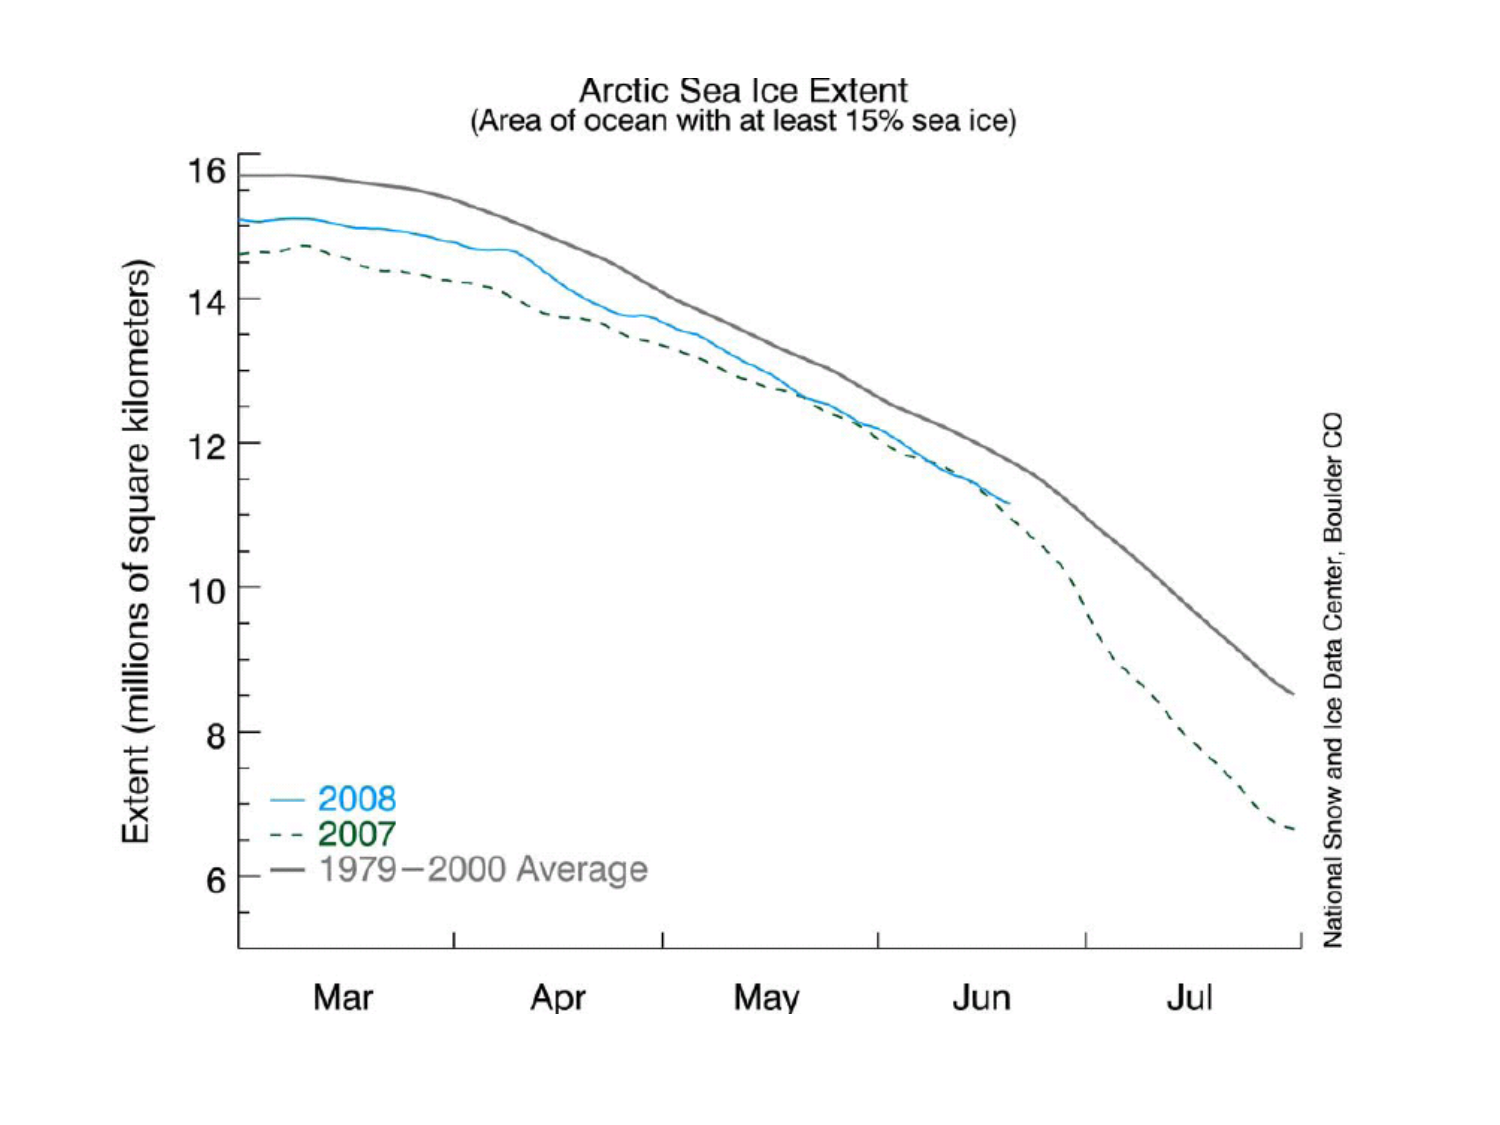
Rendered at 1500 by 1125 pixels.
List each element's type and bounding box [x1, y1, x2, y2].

picture [112, 78, 1356, 1014]
